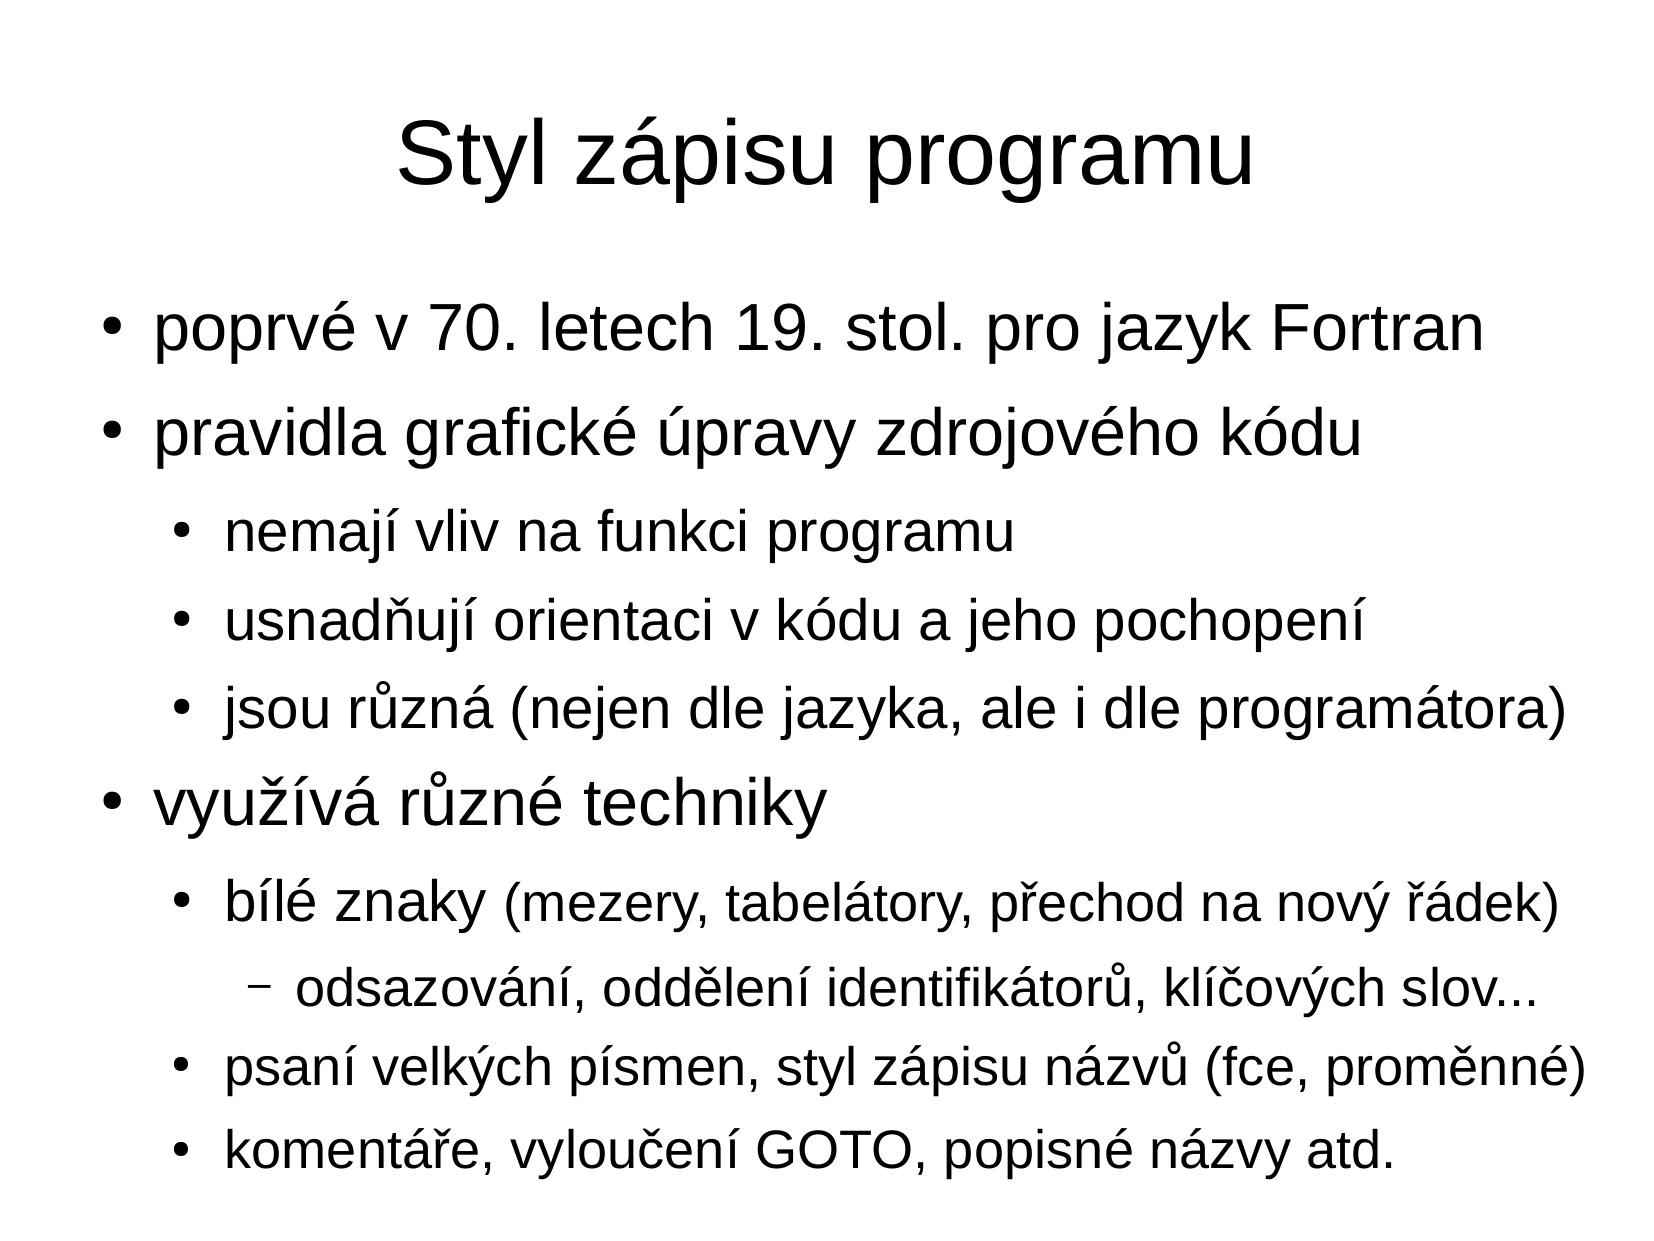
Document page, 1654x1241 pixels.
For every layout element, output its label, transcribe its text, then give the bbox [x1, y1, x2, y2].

title Styl zápisu programu [82, 56, 1571, 250]
list poprvé v 70. letech 19. stol. pro jazyk Fortran pravidla grafické úpravy zdrojového kódu nemají vliv na funkci programu usnadňují orientaci v kódu a jeho pochopení jsou různá (nejen dle jazyka, ale i dle programátora) využívá různé techniky bílé znaky (mezery, tabelátory, přechod na nový řádek) odsazování, oddělení identifikátorů, klíčových slov... psaní velkých písmen, styl zápisu názvů (fce, proměnné) komentáře, vyloučení GOTO, popisné názvy atd. [82, 290, 1625, 1181]
